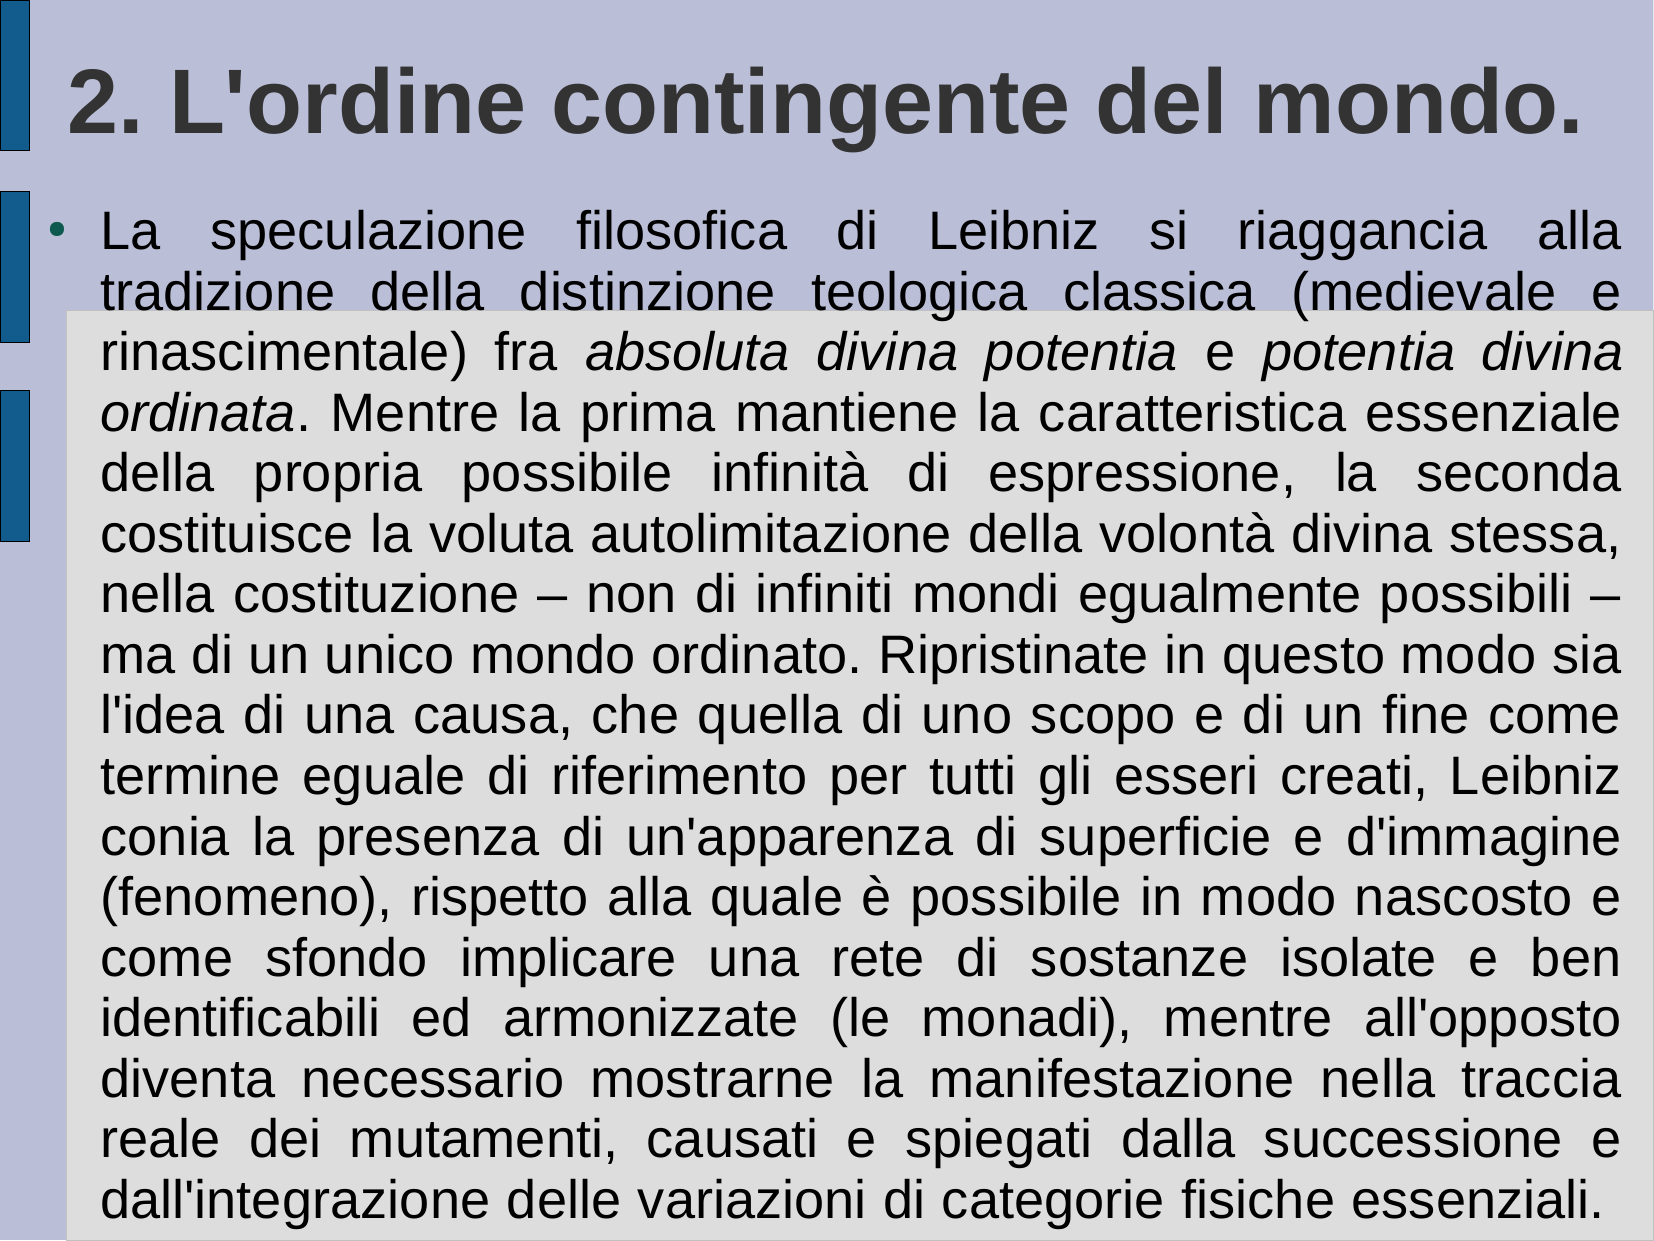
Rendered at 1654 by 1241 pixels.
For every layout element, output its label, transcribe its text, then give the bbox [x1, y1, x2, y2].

title 2. L'ordine contingente del mondo. [59, 23, 1595, 181]
list La speculazione filosofica di Leibniz si riaggancia alla tradizione della distinzione teologica classica (medievale e rinascimentale) fra absoluta divina potentia e potentia divina ordinata. Mentre la prima mantiene la caratteristica essenziale della propria possibile infinità di espressione, la seconda costituisce la voluta autolimitazione della volontà divina stessa, nella costituzione – non di infiniti mondi egualmente possibili – ma di un unico mondo ordinato. Ripristinate in questo modo sia l'idea di una causa, che quella di uno scopo e di un fine come termine eguale di riferimento per tutti gli esseri creati, Leibniz conia la presenza di un'apparenza di superficie e d'immagine (fenomeno), rispetto alla quale è possibile in modo nascosto e come sfondo implicare una rete di sostanze isolate e ben identificabili ed armonizzate (le monadi), mentre all'opposto diventa necessario mostrarne la manifestazione nella traccia reale dei mutamenti, causati e spiegati dalla successione e dall'integrazione delle variazioni di categorie fisiche essenziali. [29, 200, 1625, 1230]
